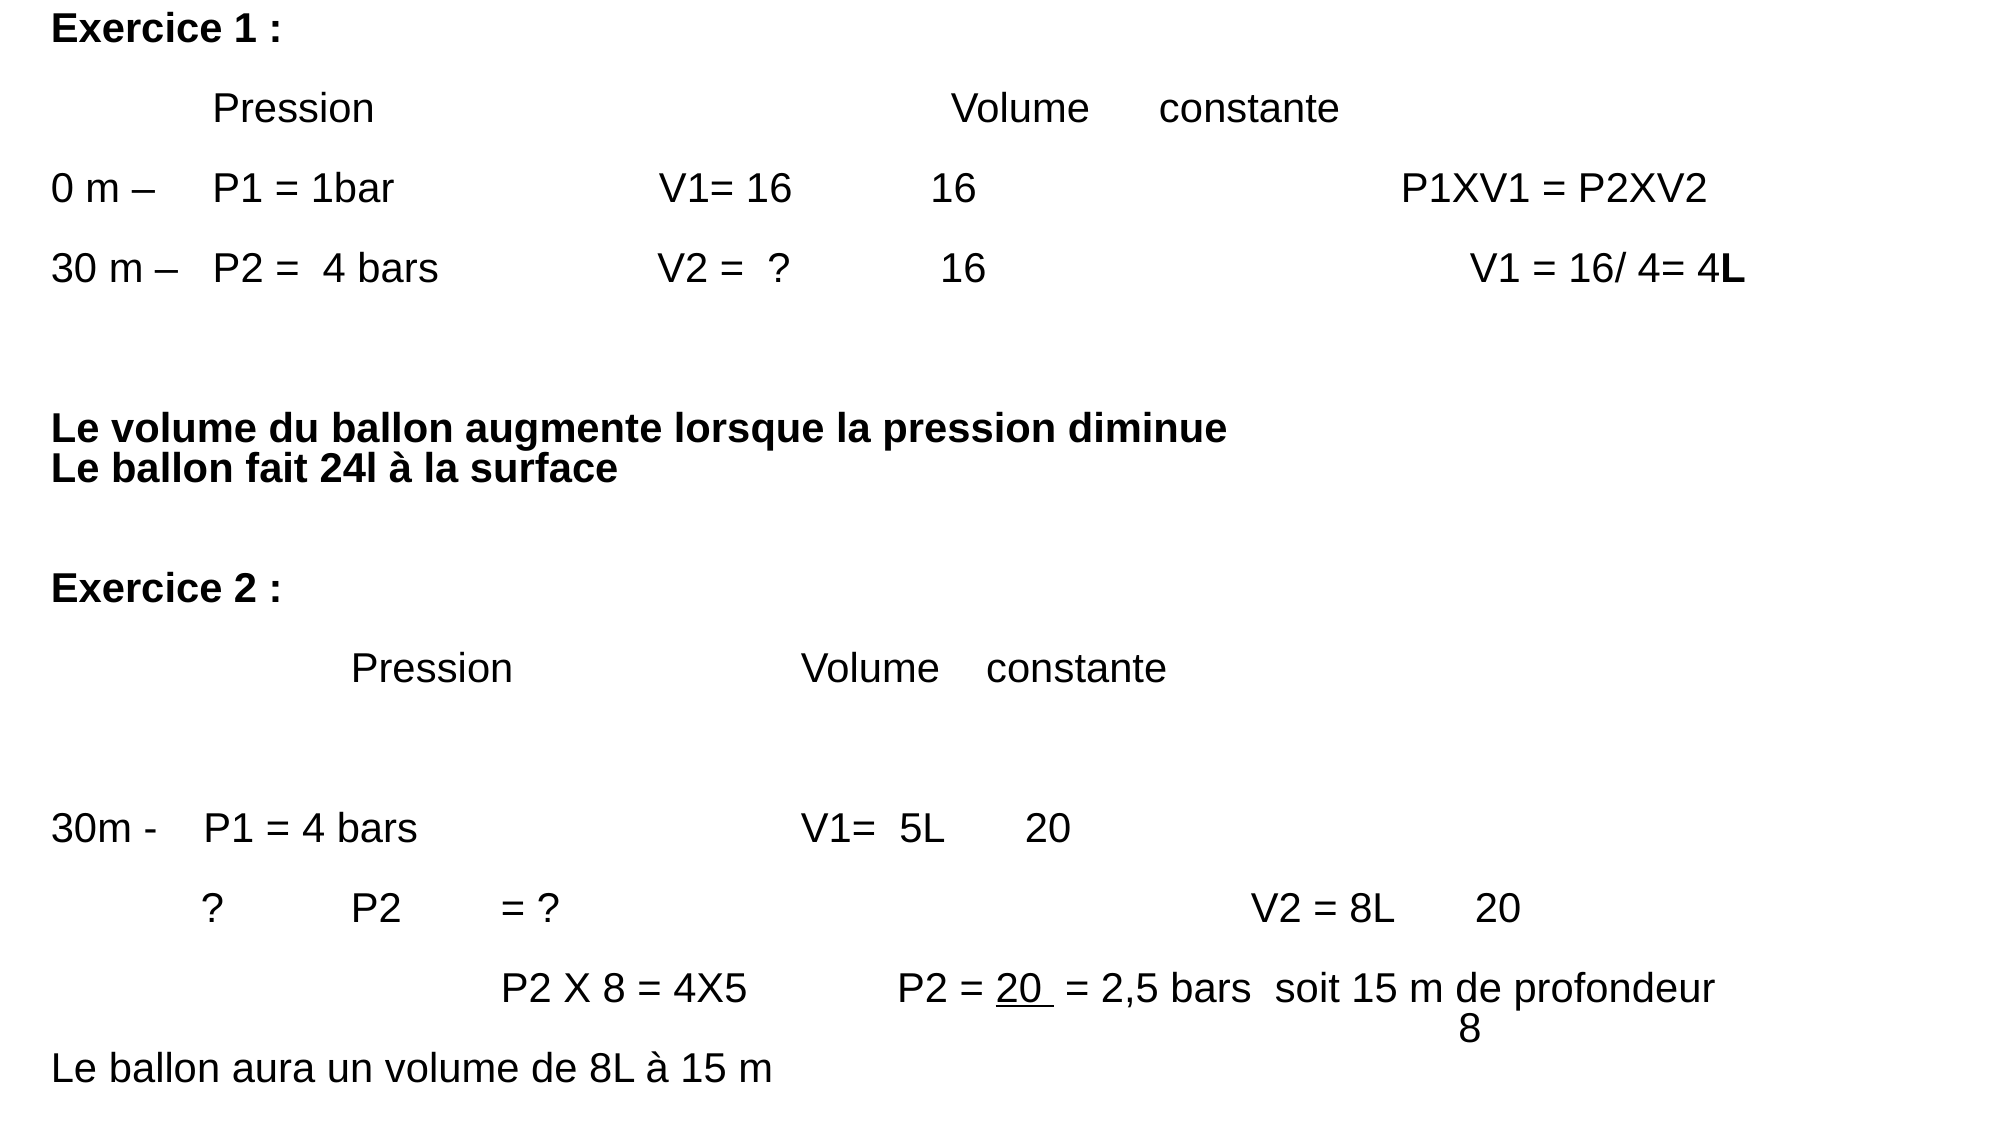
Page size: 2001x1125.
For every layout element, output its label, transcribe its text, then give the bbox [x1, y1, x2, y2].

text_box Exercice 1 : Pression Volume constante 0 m – P1 = 1bar V1= 16 16 P1XV1 = P2XV2 30 m – P2 = 4 bars V2 = ? 16 V1 = 16/ 4= 4L Le volume du ballon augmente lorsque la pression diminue Le ballon fait 24l à la surface Exercice 2 : Pression Volume constante 30m - P1 = 4 bars V1= 5L 20 ? P2 = ? V2 = 8L 20 P2 X 8 = 4X5 P2 = 20 = 2,5 bars soit 15 m de profondeur 8 Le ballon aura un volume de 8L à 15 m [36, 75, 1846, 1125]
